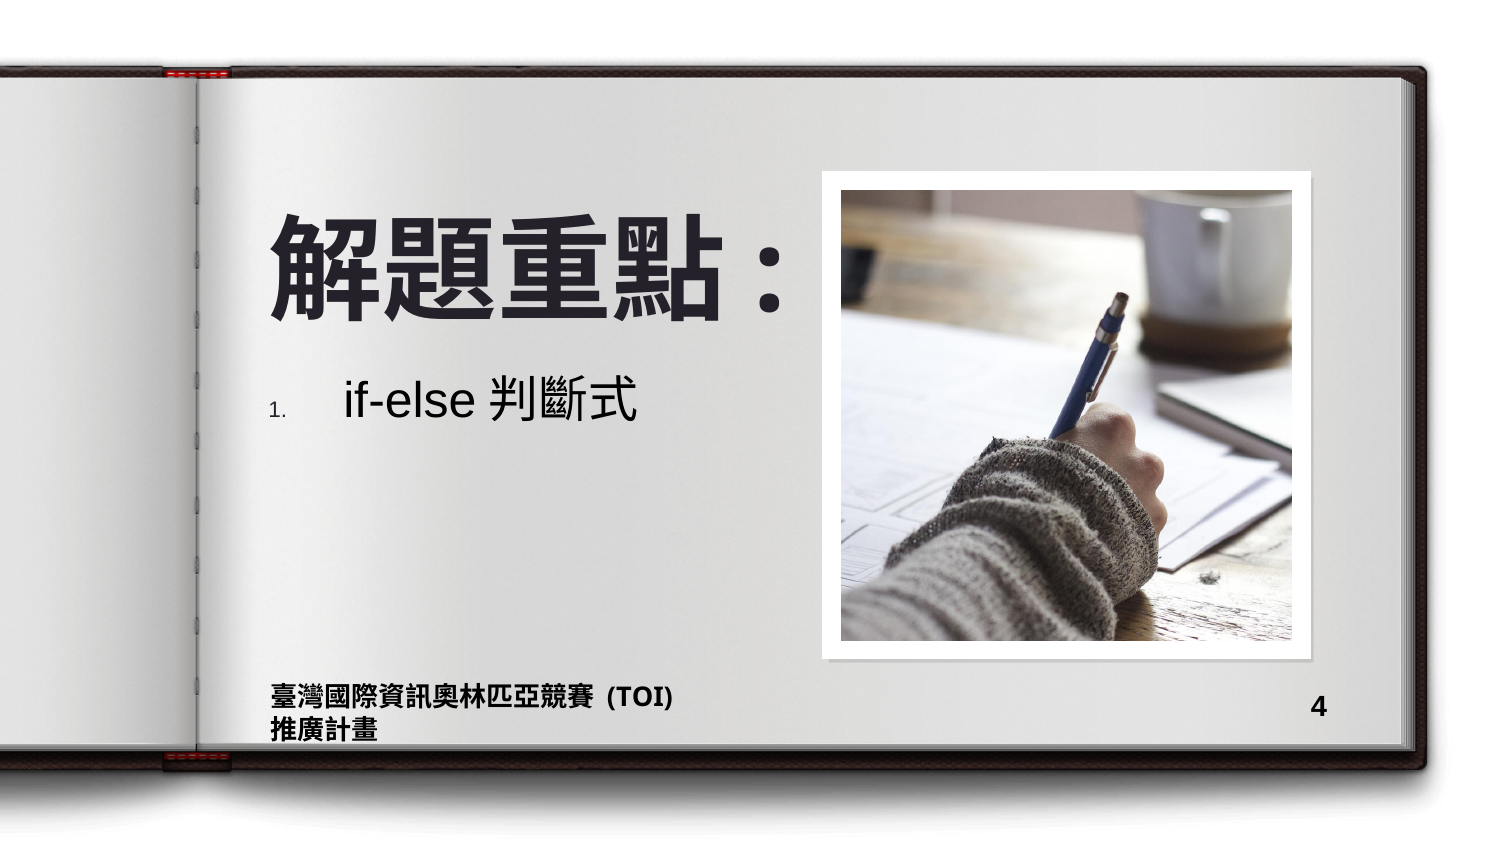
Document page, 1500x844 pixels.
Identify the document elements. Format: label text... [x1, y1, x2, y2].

text_box 解題重點: [253, 158, 784, 350]
text_box [829, 178, 1314, 663]
picture [841, 190, 1292, 641]
text_box 4 [1295, 672, 1386, 737]
text_box if-else判斷式 [253, 352, 807, 656]
